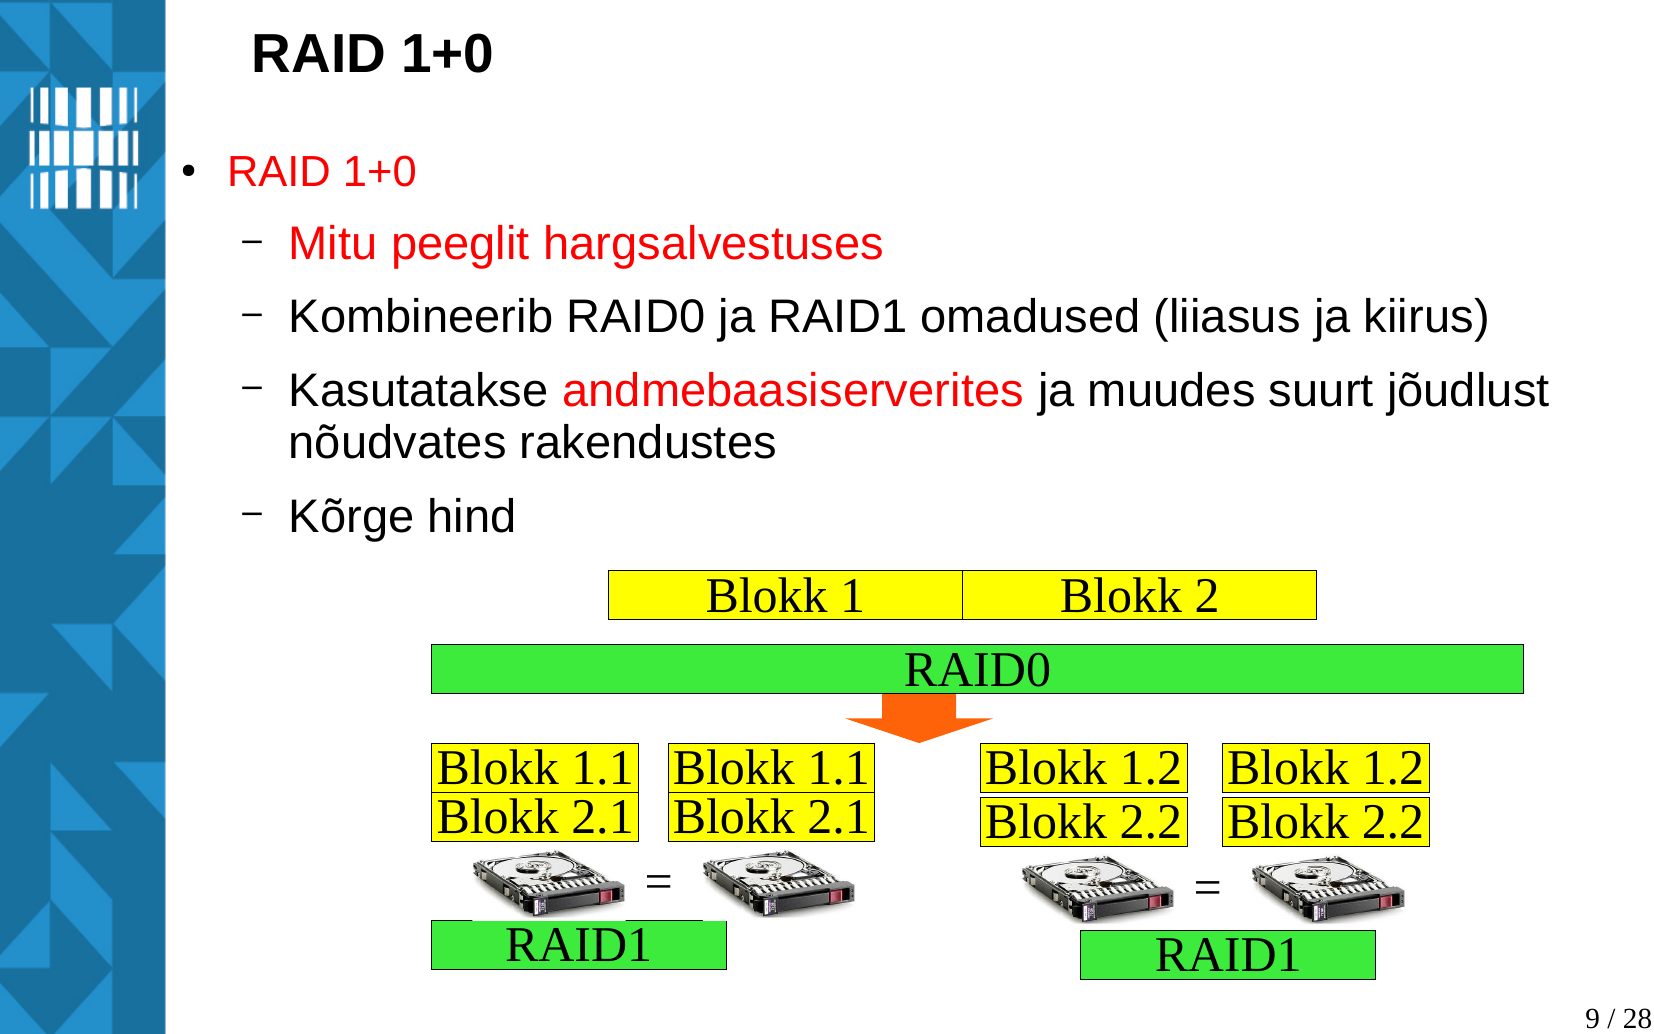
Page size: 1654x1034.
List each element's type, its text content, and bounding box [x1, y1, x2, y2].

text_box Blokk 2.2 [980, 797, 1188, 847]
text_box Blokk 2.1 [431, 793, 639, 842]
text_box Blokk 1.2 [1222, 743, 1430, 793]
picture [1251, 851, 1406, 926]
text_box Blokk 2.2 [1222, 797, 1430, 847]
picture [702, 845, 856, 921]
text_box Blokk 2 [963, 570, 1317, 620]
text_box [845, 694, 994, 744]
text_box Blokk 1.1 [431, 743, 639, 793]
text_box = [644, 854, 702, 910]
list RAID 1+0 Mitu peeglit hargsalvestuses Kombineerib RAID0 ja RAID1 omadused (liiasus ja kiirus) Kasutatakse andmebaasiserverites ja muudes suurt jõudlust nõudvates rakendustes Kõrge hind [165, 147, 1654, 546]
text_box RAID1 [1080, 930, 1376, 980]
text_box Blokk 1 [608, 570, 963, 620]
text_box RAID0 [431, 644, 1524, 694]
text_box Blokk 1.1 [668, 743, 875, 793]
text_box Blokk 2.1 [668, 793, 875, 842]
title RAID 1+0 [251, 11, 1654, 95]
picture [472, 845, 626, 921]
text_box = [1193, 860, 1251, 916]
picture [1021, 851, 1175, 926]
text_box Blokk 1.2 [980, 743, 1188, 793]
text_box RAID1 [431, 920, 727, 970]
